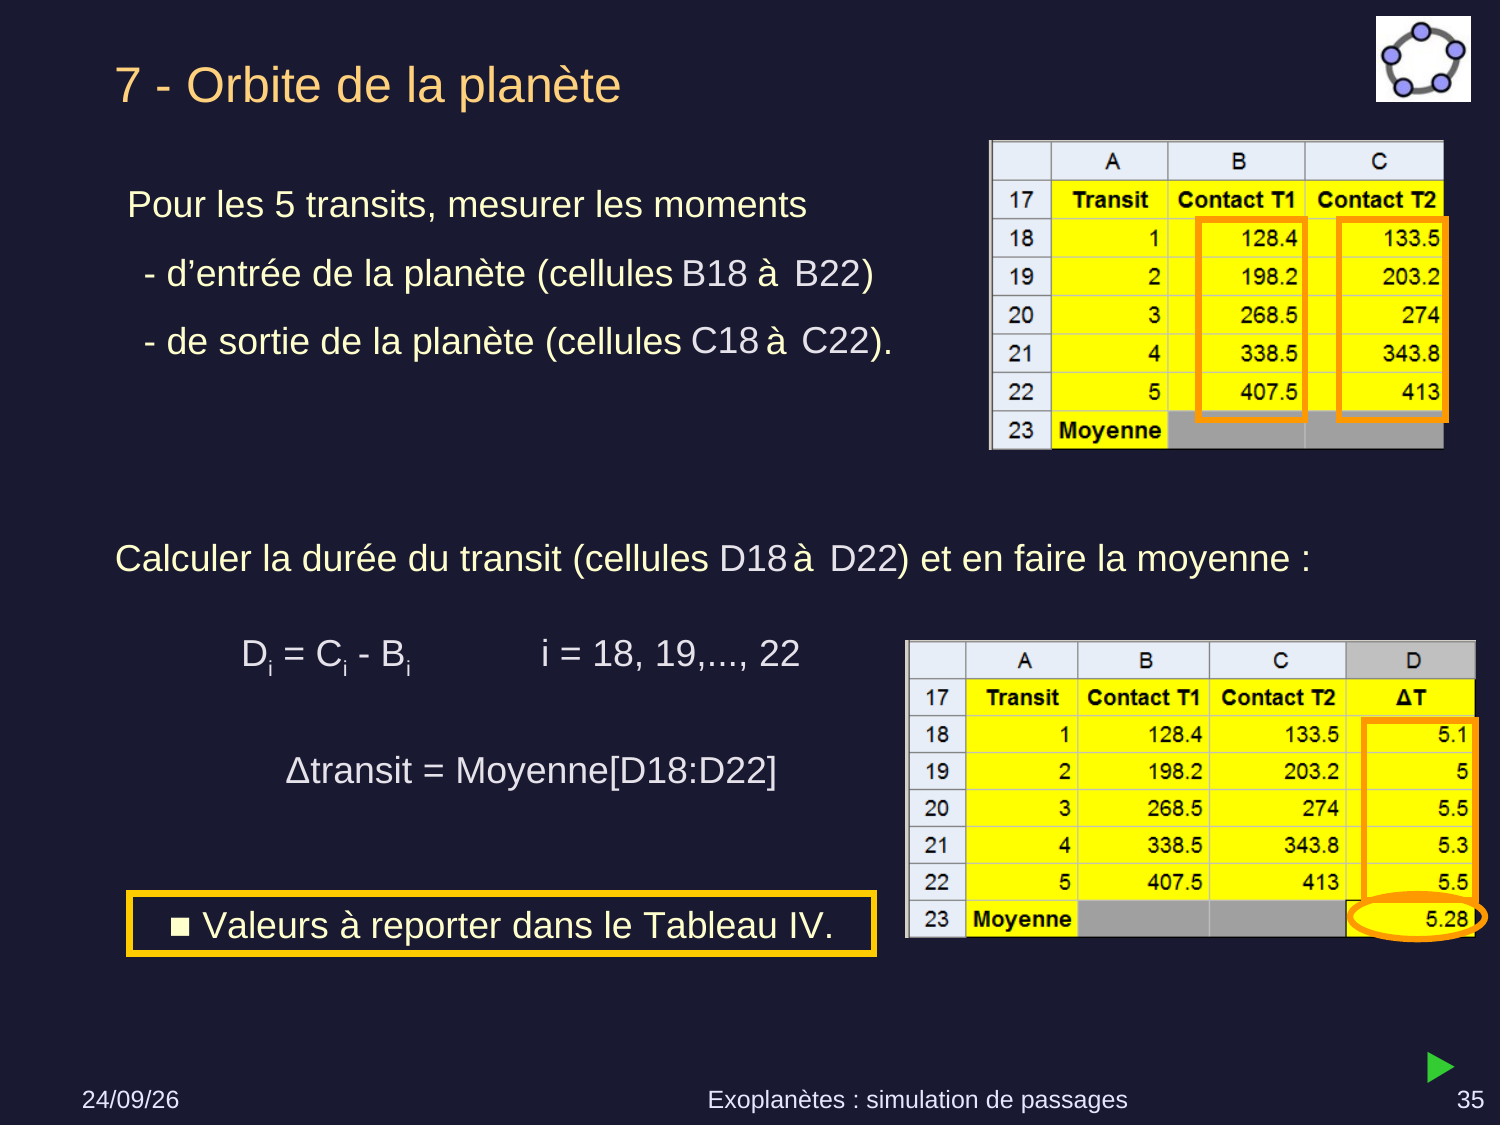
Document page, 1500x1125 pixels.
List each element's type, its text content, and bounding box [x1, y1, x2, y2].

text_box ■ Valeurs à reporter dans le Tableau IV. [129, 893, 875, 954]
text_box C22 [786, 308, 885, 369]
text_box Pour les 5 transits, mesurer les moments - d’entrée de la planète (cellules à ) - de sortie de la planète (cellules à ). [100, 172, 963, 370]
text_box Calculer la durée du transit (cellules à ) et en faire la moyenne : [100, 526, 704, 587]
text_box Di = Ci - Bi i = 18, 19,..., 22 [82, 621, 981, 689]
text_box D22 [814, 526, 913, 587]
text_box Calculer la durée du transit (cellules à ) et en faire la moyenne : [913, 526, 1424, 587]
text_box D18 [704, 526, 803, 587]
text_box B18 [666, 241, 763, 302]
text_box C18 [676, 308, 775, 369]
text_box B22 [779, 241, 876, 302]
picture [1342, 223, 1442, 417]
text_box  [1409, 1035, 1474, 1097]
picture [905, 640, 1476, 938]
picture [1462, 932, 1476, 938]
picture [988, 140, 1444, 451]
text_box Δtransit = Moyenne[D18:D22] [82, 738, 981, 799]
picture [1354, 903, 1476, 936]
text_box 7 - Orbite de la planète [99, 44, 1423, 120]
picture [1376, 16, 1471, 102]
picture [1367, 724, 1472, 897]
